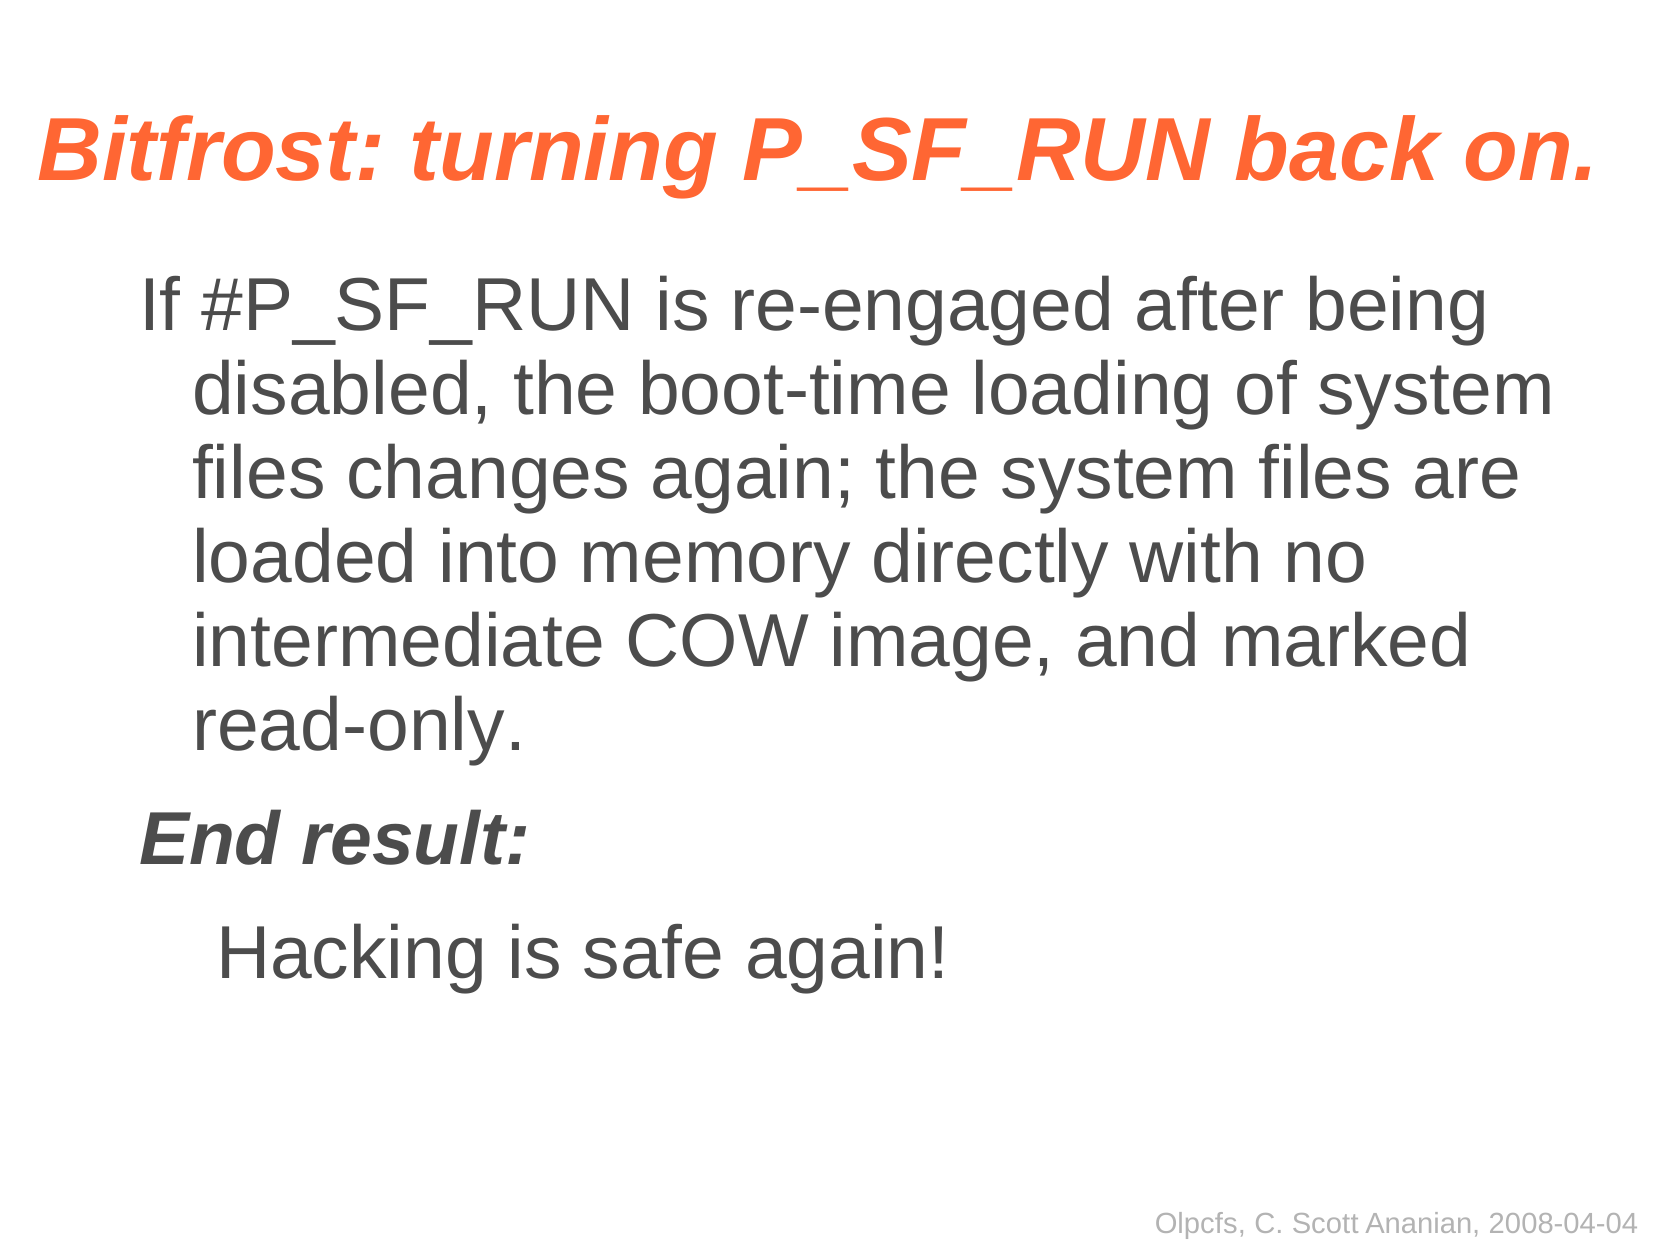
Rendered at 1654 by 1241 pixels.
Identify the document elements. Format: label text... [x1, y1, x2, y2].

list If #P_SF_RUN is re-engaged after being disabled, the boot-time loading of system files changes again; the system files are loaded into memory directly with no intermediate COW image, and marked read-only. End result: Hacking is safe again! [121, 262, 1561, 1127]
title Bitfrost: turning P_SF_RUN back on. [37, 53, 1613, 246]
